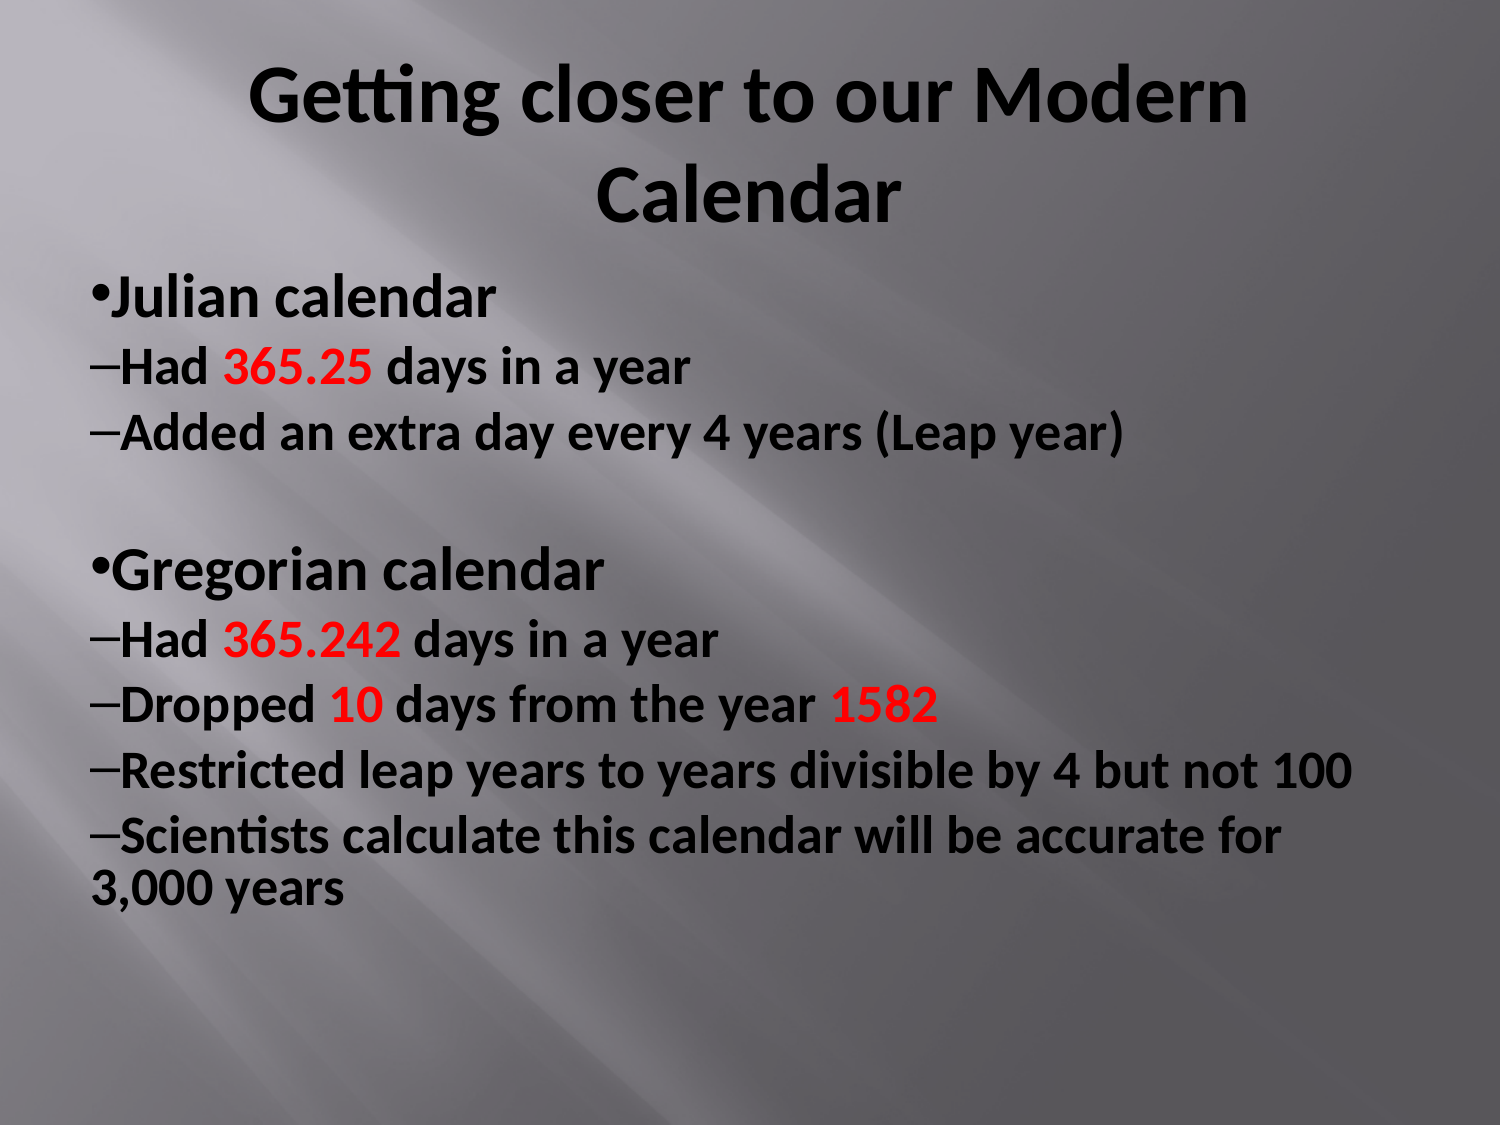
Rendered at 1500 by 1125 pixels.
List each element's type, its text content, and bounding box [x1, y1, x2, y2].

text_box Getting closer to our Modern Calendar [75, 31, 1426, 247]
text_box Julian calendar Had 365.25 days in a year Added an extra day every 4 years (Leap year) Gregorian calendar Had 365.242 days in a year Dropped 10 days from the year 1582 Restricted leap years to years divisible by 4 but not 100 Scientists calculate this calendar will be accurate for 3,000 years [75, 262, 1426, 1036]
